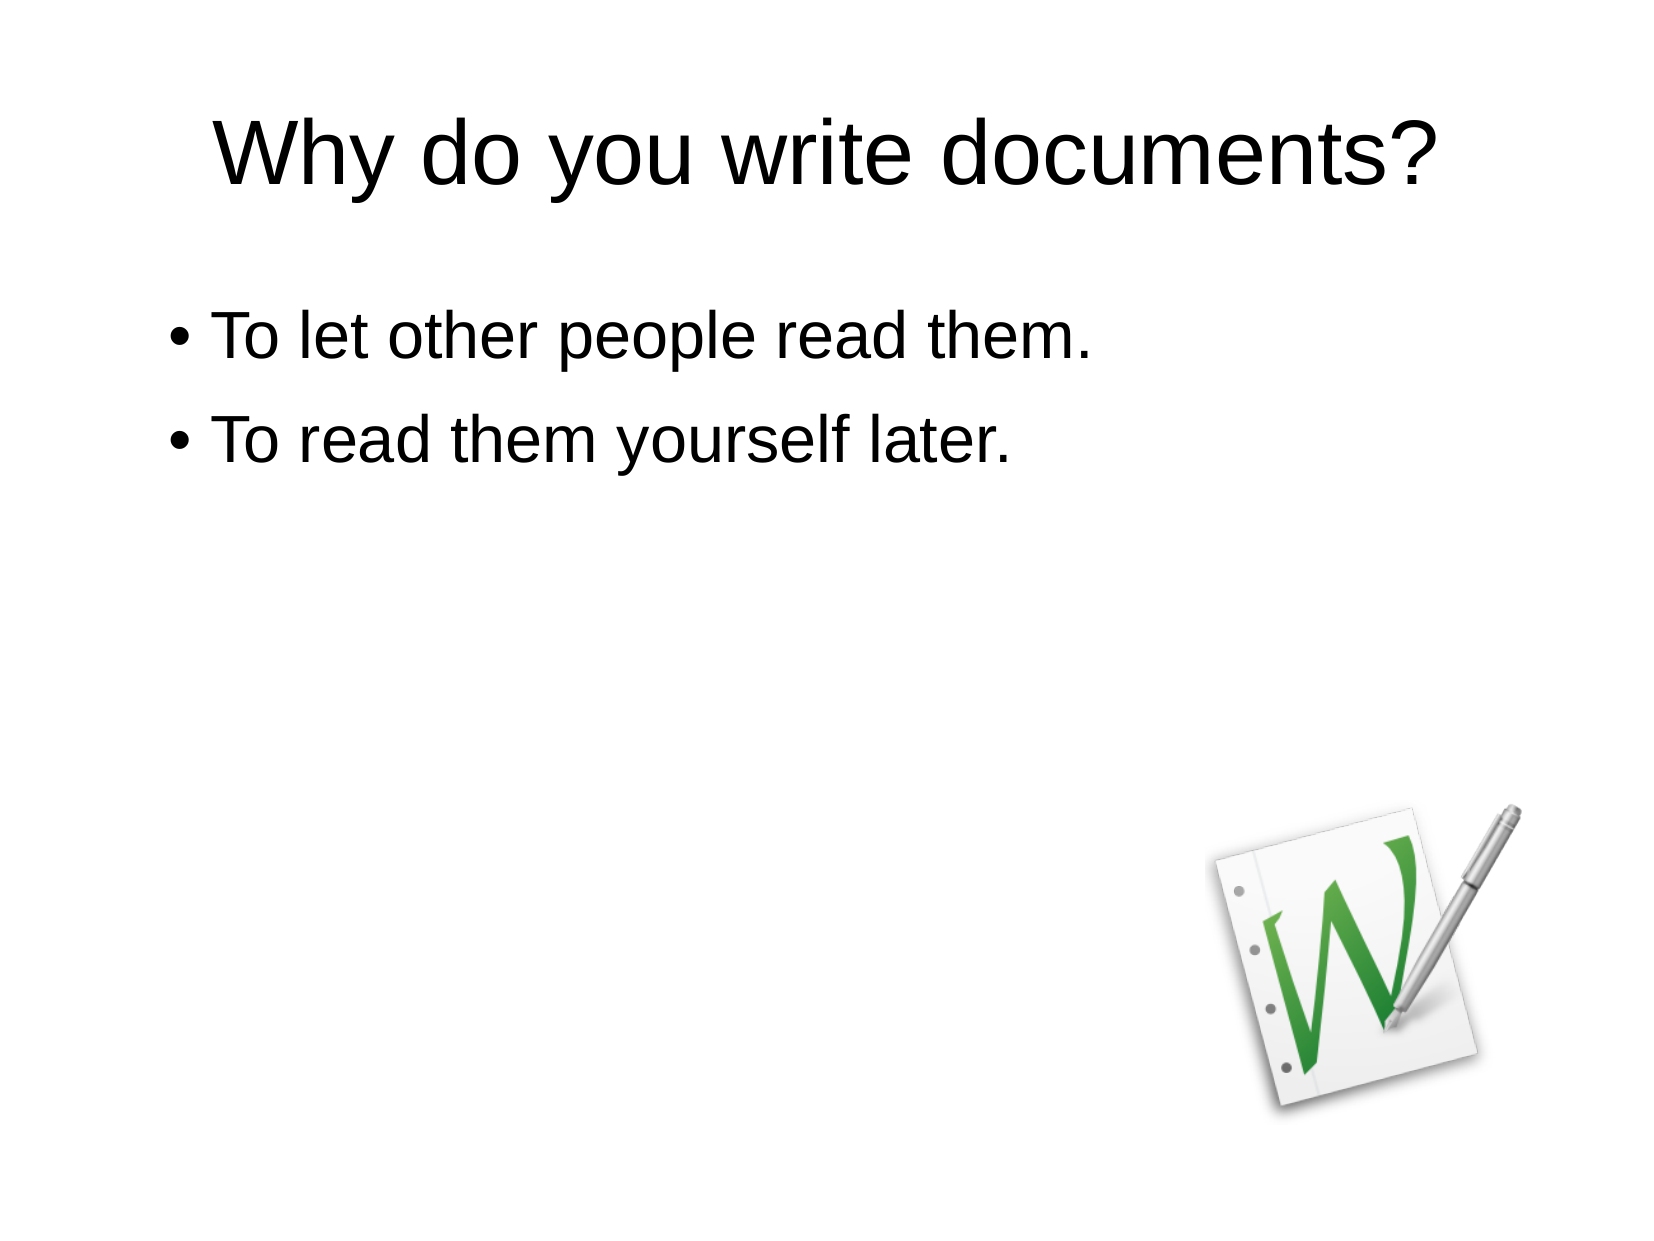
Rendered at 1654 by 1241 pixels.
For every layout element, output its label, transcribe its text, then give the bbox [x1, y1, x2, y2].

picture [1205, 800, 1531, 1126]
text_box • To let other people read them. • To read them yourself later. [82, 290, 1571, 541]
text_box Why do you write documents? [82, 94, 1571, 212]
